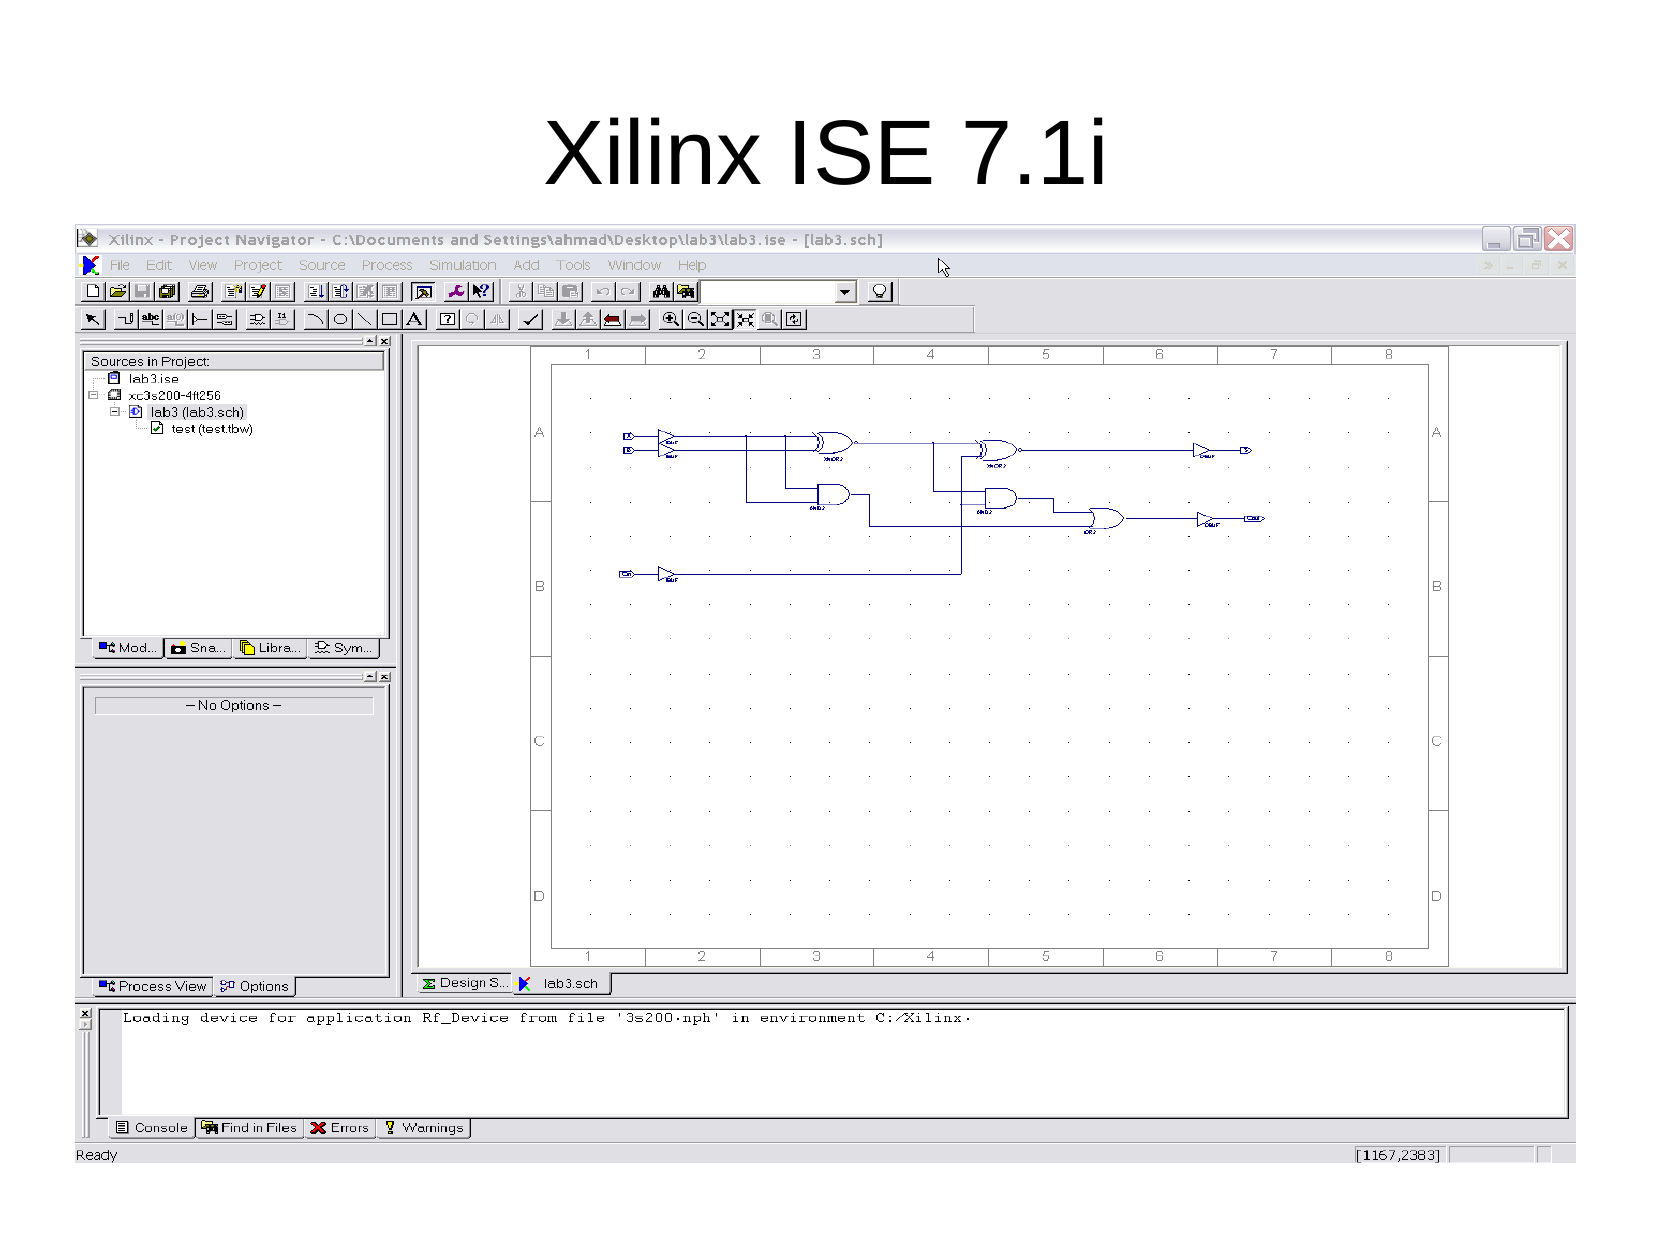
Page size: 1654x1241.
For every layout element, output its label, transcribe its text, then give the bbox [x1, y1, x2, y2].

picture [75, 224, 1576, 1163]
title Xilinx ISE 7.1i [82, 49, 1571, 224]
